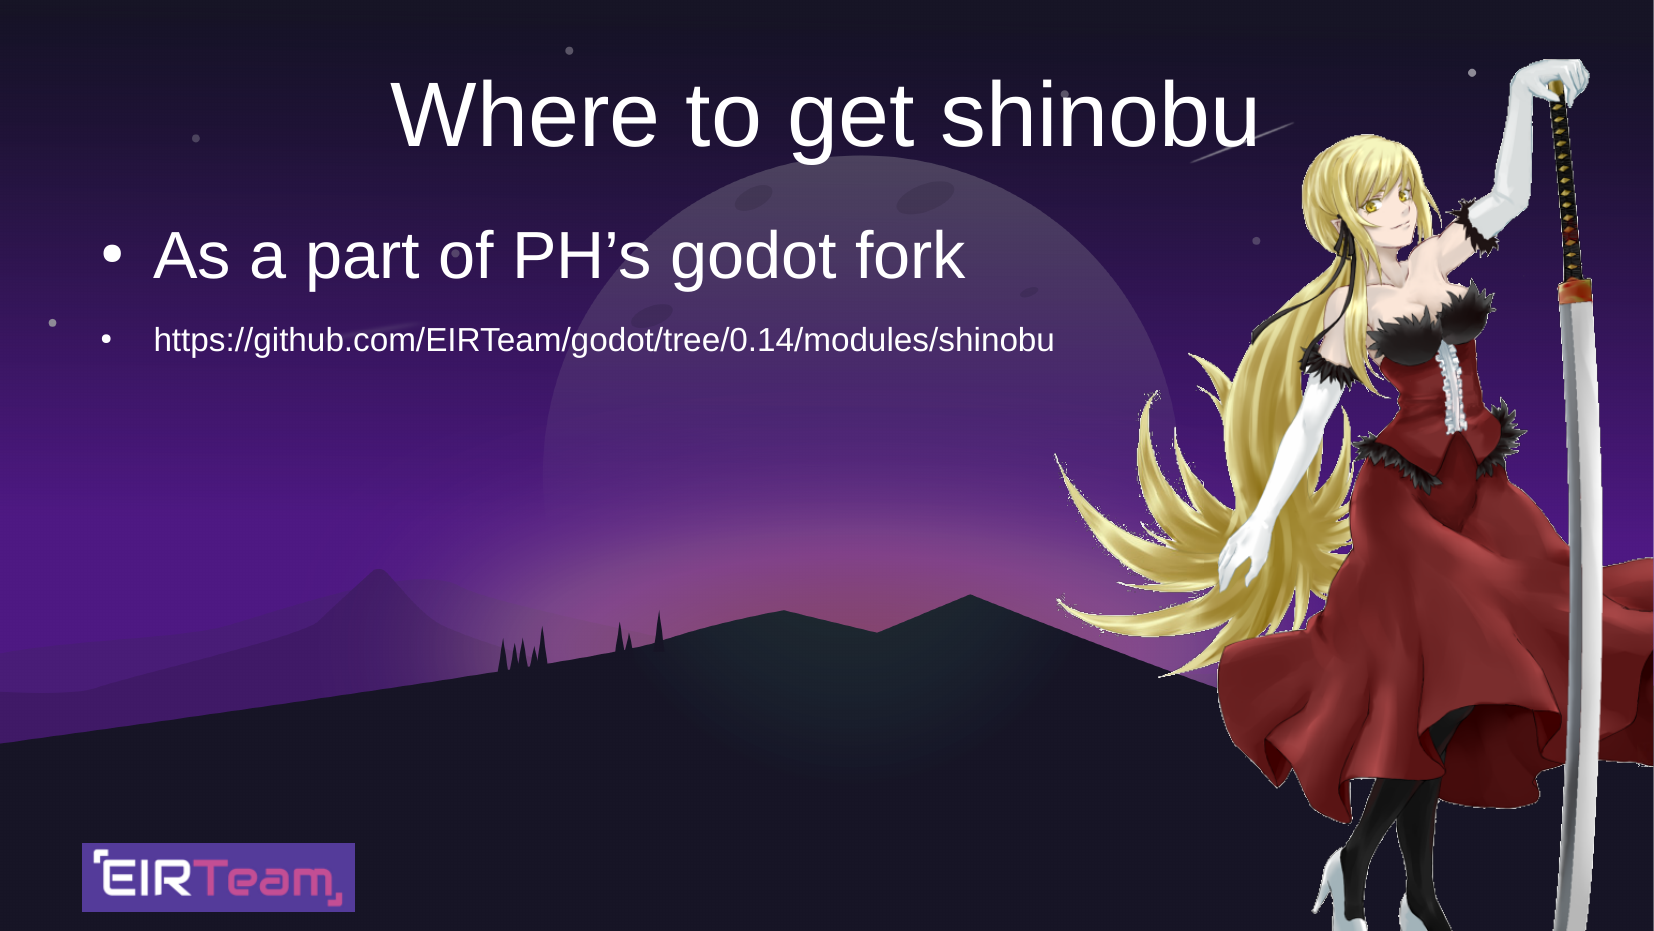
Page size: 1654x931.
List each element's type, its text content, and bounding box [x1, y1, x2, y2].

list As a part of PH’s godot fork https://github.com/EIRTeam/godot/tree/0.14/modules/shinobu [82, 217, 1052, 758]
picture [0, 0, 1654, 931]
title Where to get shinobu [82, 37, 1571, 193]
